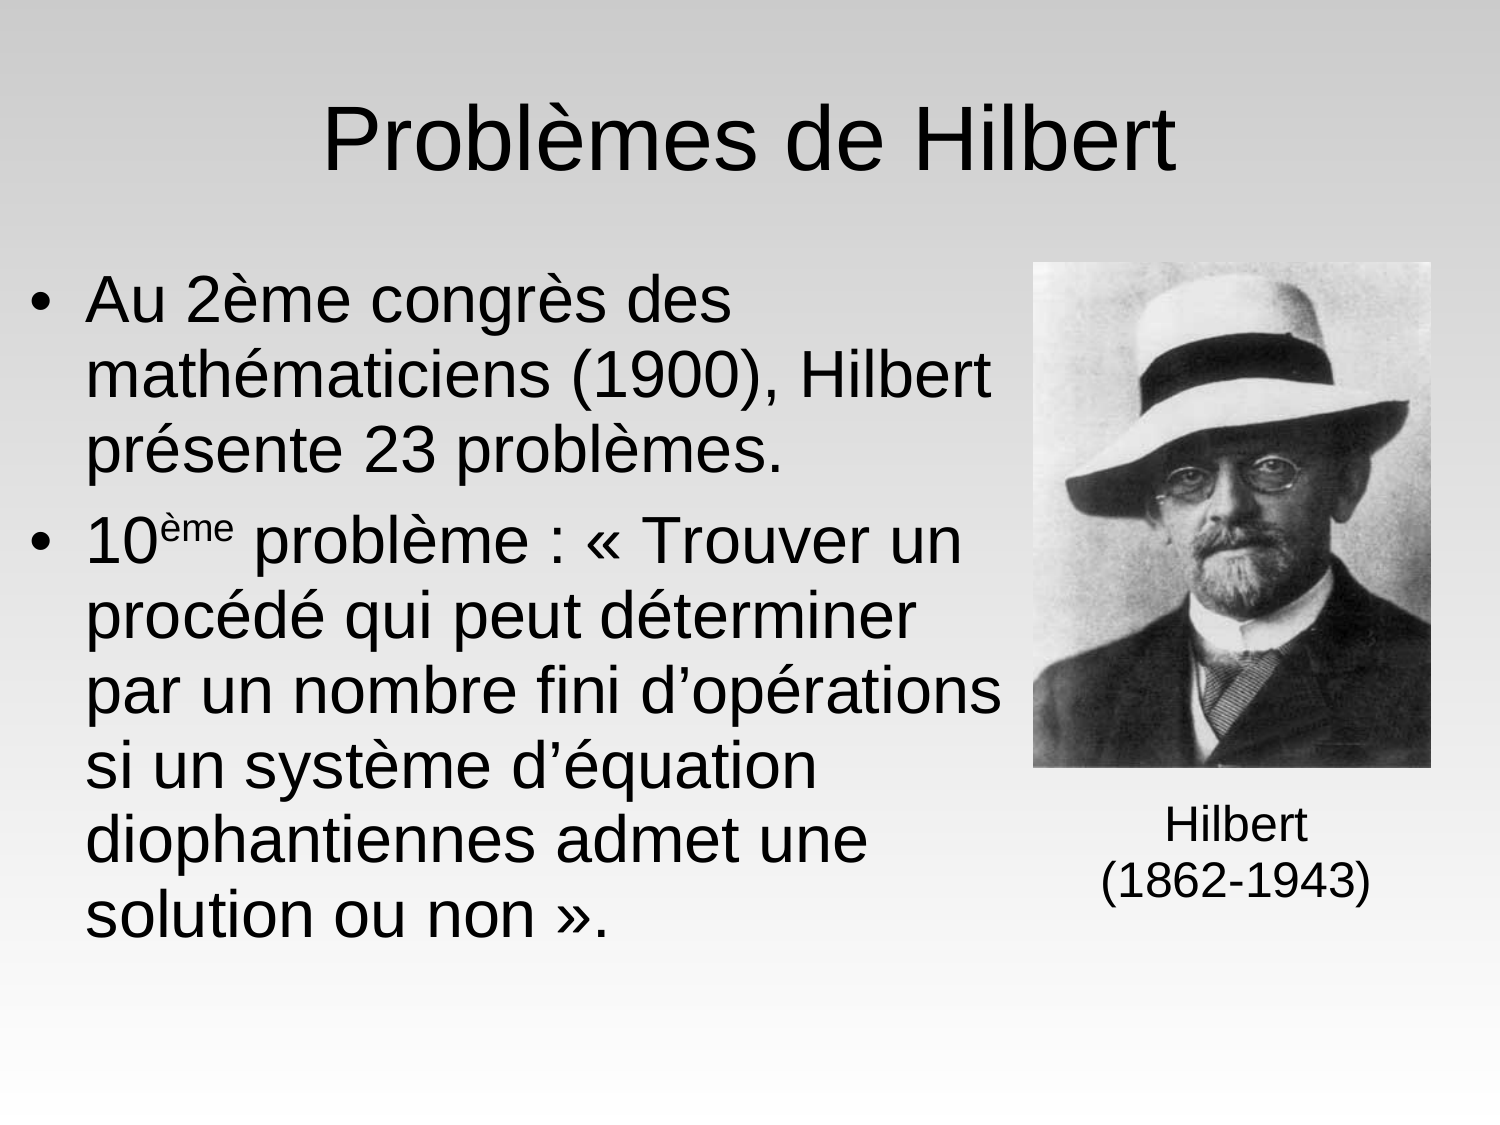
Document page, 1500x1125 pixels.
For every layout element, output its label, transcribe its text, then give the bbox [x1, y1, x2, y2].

list Au 2ème congrès des mathématiciens (1900), Hilbert présente 23 problèmes. 10ème problème : « Trouver un procédé qui peut déterminer par un nombre fini d’opérations si un système d’équation diophantiennes admet une solution ou non ». [29, 262, 1004, 1006]
picture [1033, 262, 1431, 768]
text_box Hilbert (1862-1943) [1085, 789, 1388, 916]
title Problèmes de Hilbert [75, 21, 1426, 257]
